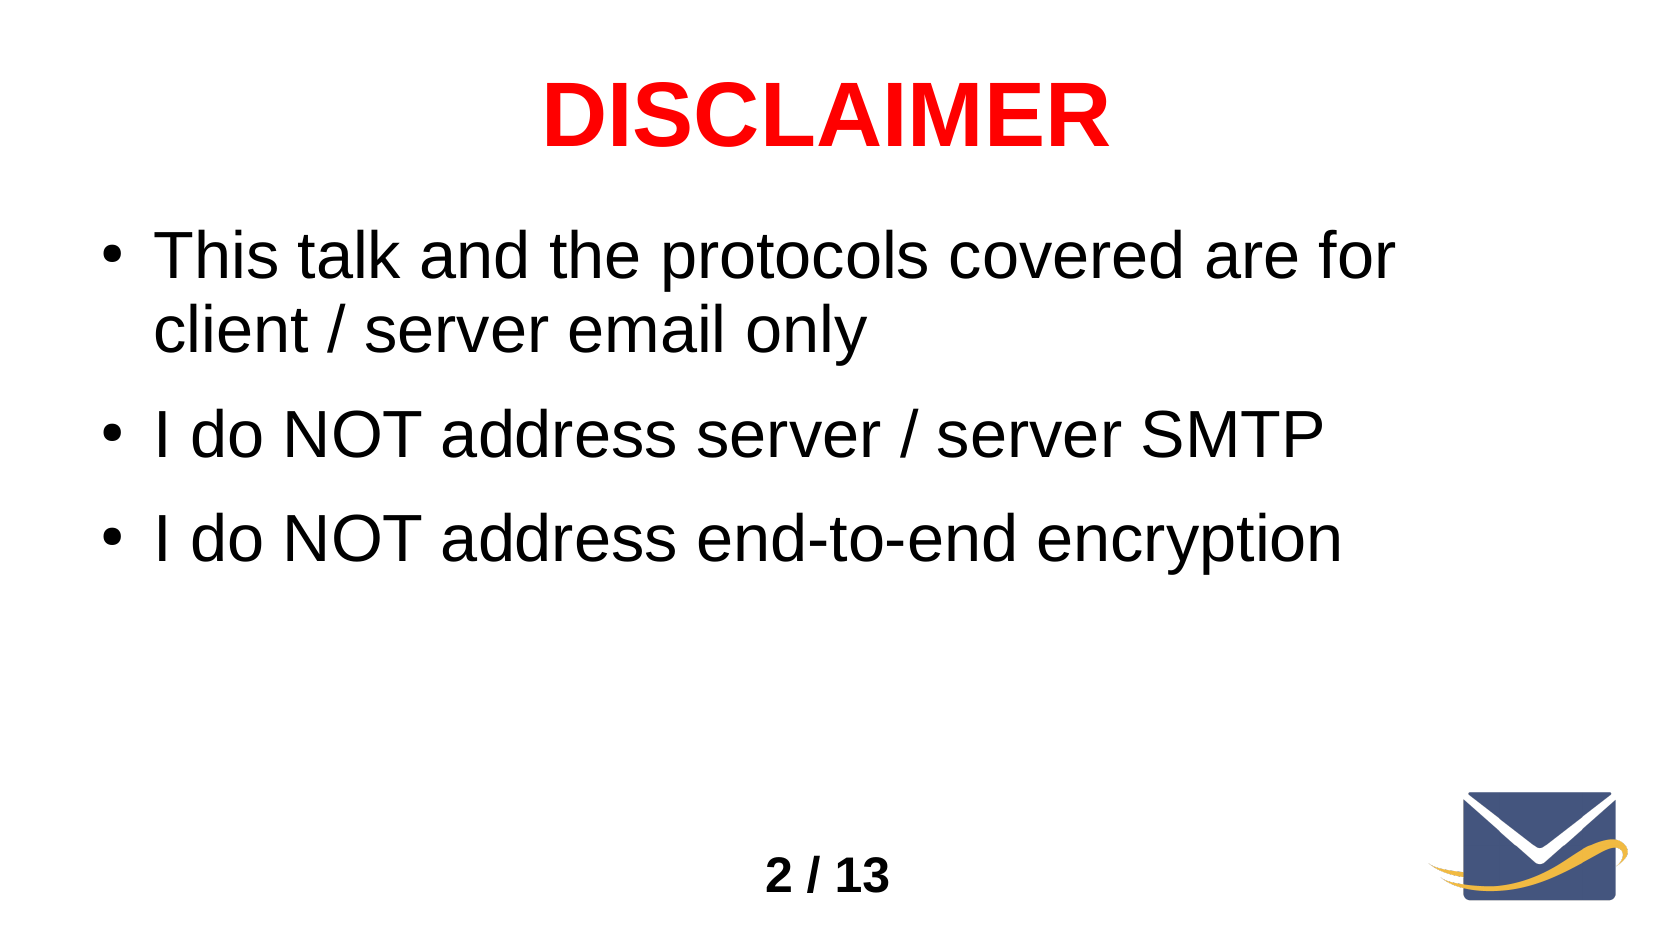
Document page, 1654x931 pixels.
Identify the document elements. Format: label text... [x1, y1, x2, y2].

list This talk and the protocols covered are for client / server email only I do NOT address server / server SMTP I do NOT address end-to-end encryption [82, 217, 1571, 758]
picture [1417, 746, 1654, 931]
title DISCLAIMER [82, 37, 1571, 193]
